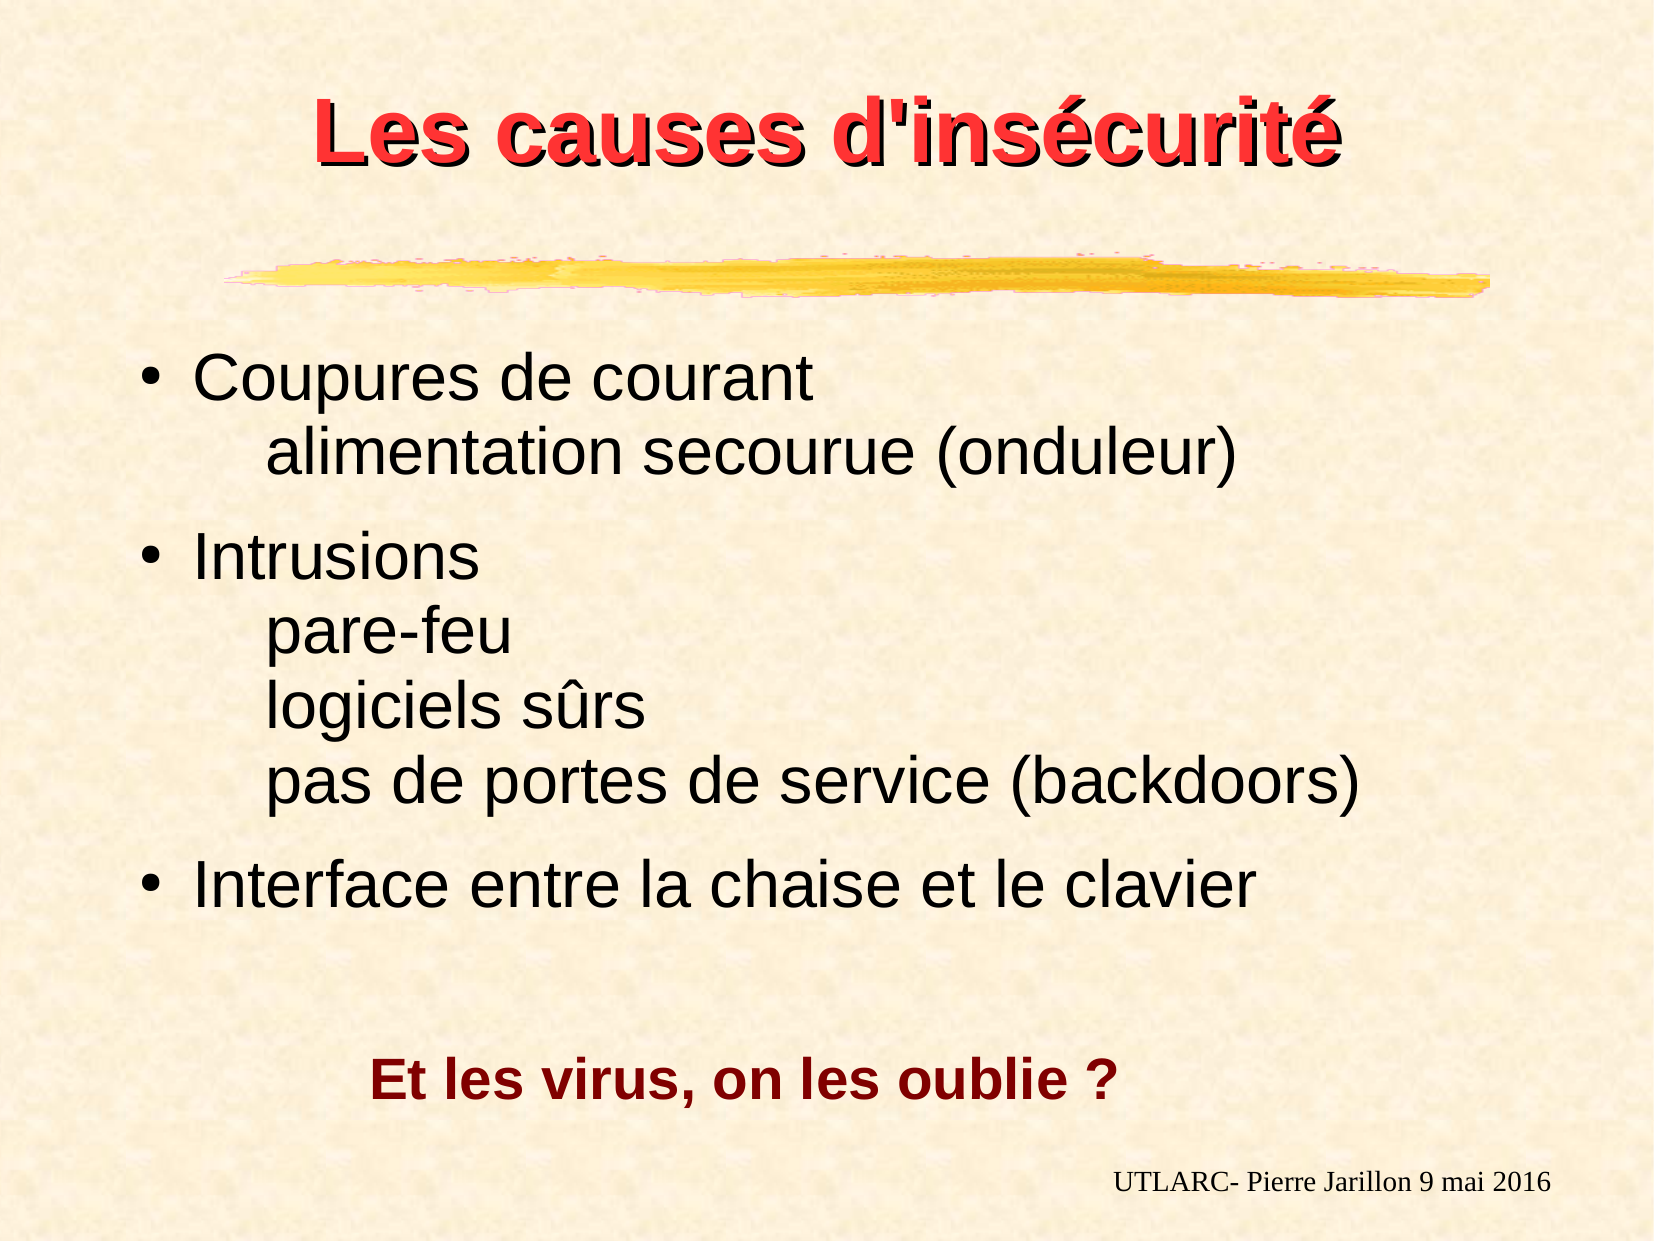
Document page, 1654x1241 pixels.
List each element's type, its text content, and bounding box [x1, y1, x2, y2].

text_box Et les virus, on les oublie ? [354, 1039, 1347, 1120]
title Les causes d'insécurité [82, 49, 1571, 213]
list Coupures de courant alimentation secourue (onduleur) Intrusions pare-feu logiciels sûrs pas de portes de service (backdoors) Interface entre la chaise et le clavier [121, 339, 1610, 969]
picture [0, 0, 1654, 1241]
